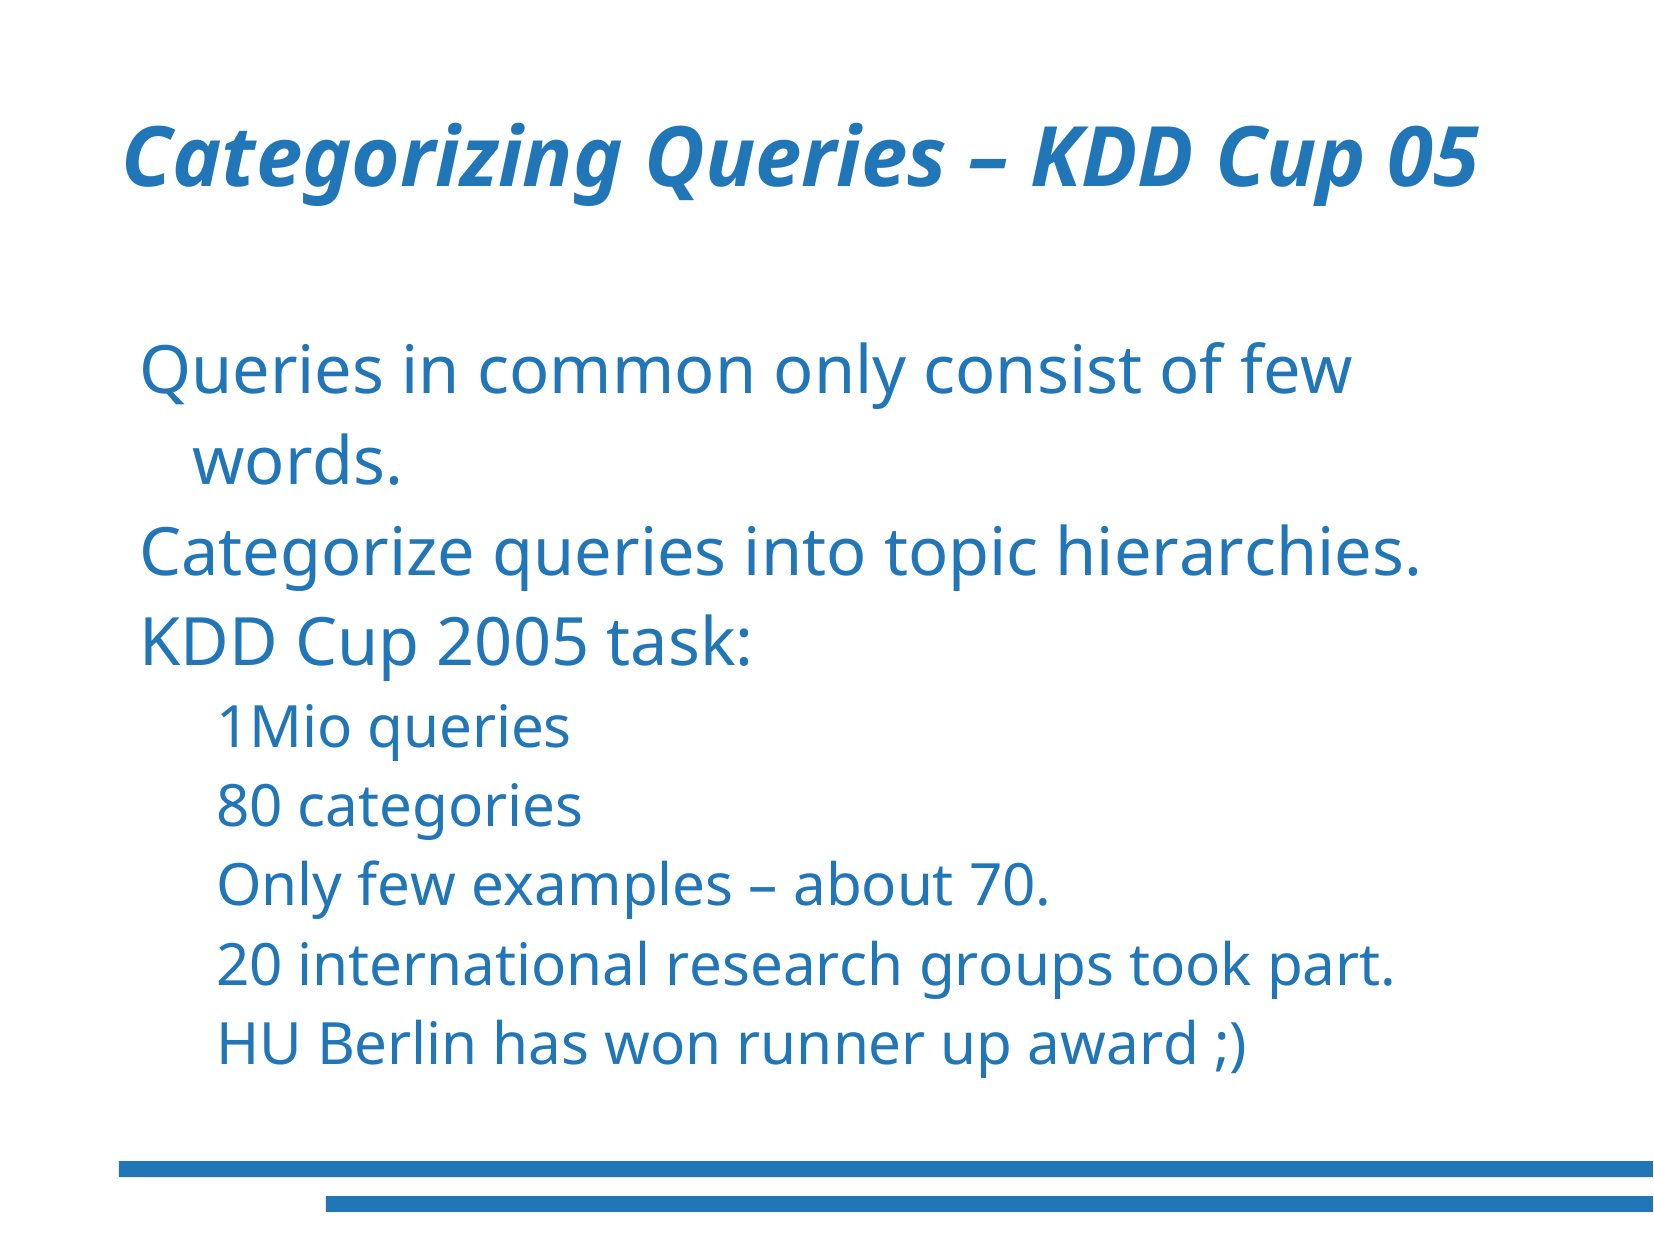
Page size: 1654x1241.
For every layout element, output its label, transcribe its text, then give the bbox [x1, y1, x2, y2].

list Queries in common only consist of few words. Categorize queries into topic hierarchies. KDD Cup 2005 task: 1Mio queries 80 categories Only few examples – about 70. 20 international research groups took part. HU Berlin has won runner up award ;) [121, 322, 1561, 1133]
title Categorizing Queries – KDD Cup 05 [121, 50, 1534, 258]
